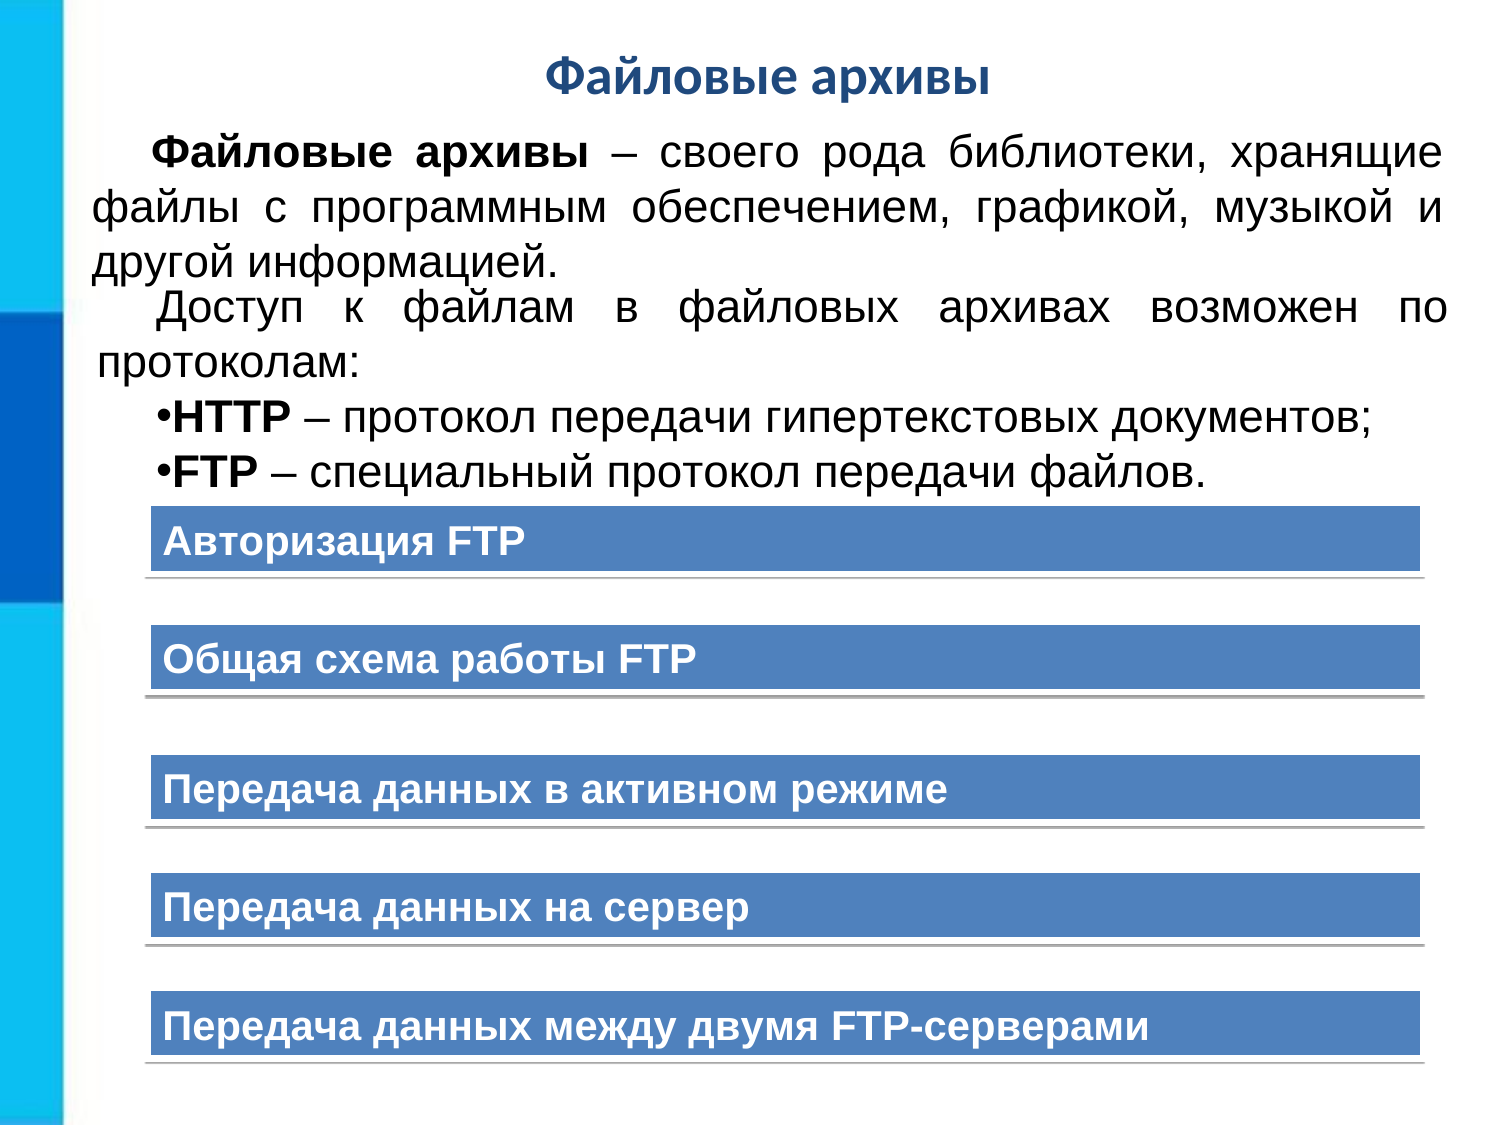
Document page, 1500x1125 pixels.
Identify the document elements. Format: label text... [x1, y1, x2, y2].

picture [0, 0, 1500, 1125]
text_box Передача данных в активном режиме [147, 751, 1424, 823]
text_box Общая схема работы FTP [147, 621, 1424, 693]
text_box Файловые архивы [112, 31, 1425, 113]
text_box Передача данных на сервер [147, 869, 1424, 941]
text_box Доступ к файлам в файловых архивах возможен по протоколам: HTTP – протокол передачи гипертекстовых документов; FTP – специальный протокол передачи файлов. [82, 269, 1465, 505]
text_box Передача данных между двумя FTP-серверами [147, 987, 1424, 1059]
text_box Файловые архивы – своего рода библиотеки, хранящие файлы с программным обеспечением, графикой, музыкой и другой информацией. [76, 113, 1459, 294]
text_box Авторизация FTP [147, 505, 1424, 575]
